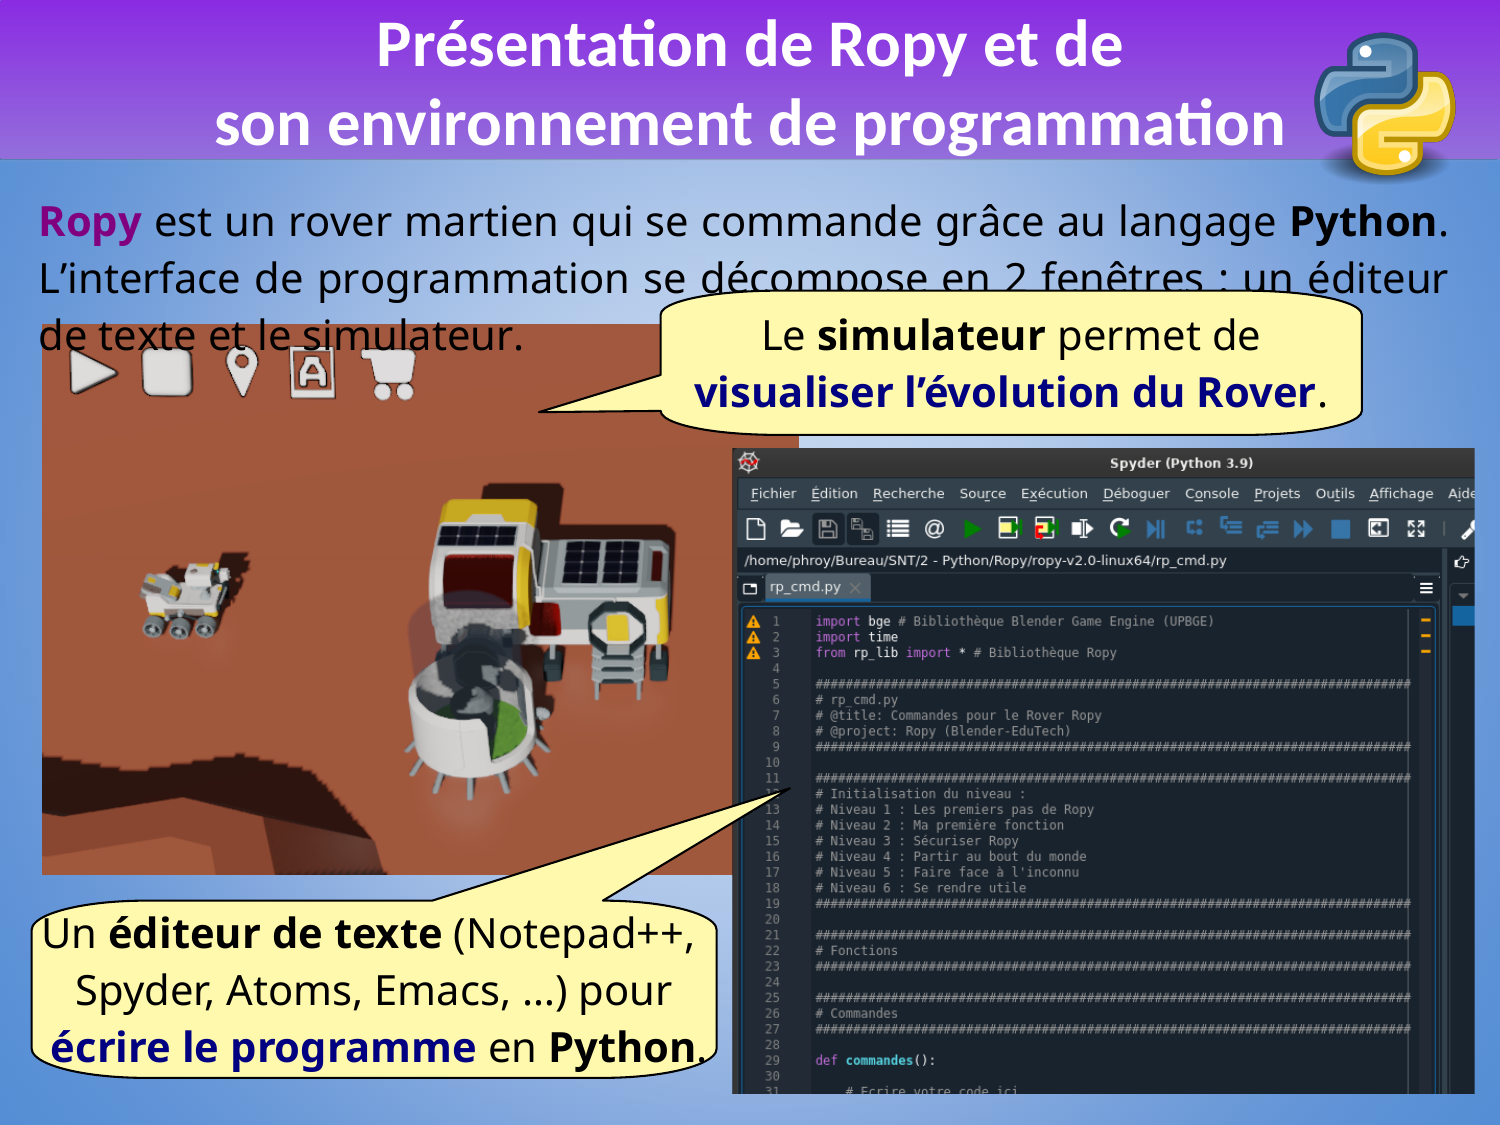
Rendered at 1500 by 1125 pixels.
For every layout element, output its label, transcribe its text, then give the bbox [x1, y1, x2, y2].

text_box Le simulateur permet de visualiser l’évolution du Rover. [538, 290, 1362, 435]
text_box Présentation de Ropy et de son environnement de programmation [0, 0, 1500, 159]
picture [0, 29, 1500, 1125]
text_box Ropy est un rover martien qui se commande grâce au langage Python. L’interface de programmation se décompose en 2 fenêtres : un éditeur de texte et le simulateur. [23, 184, 1465, 325]
text_box Un éditeur de texte (Notepad++, Spyder, Atoms, Emacs, …) pour écrire le programme en Python. [31, 788, 790, 1078]
